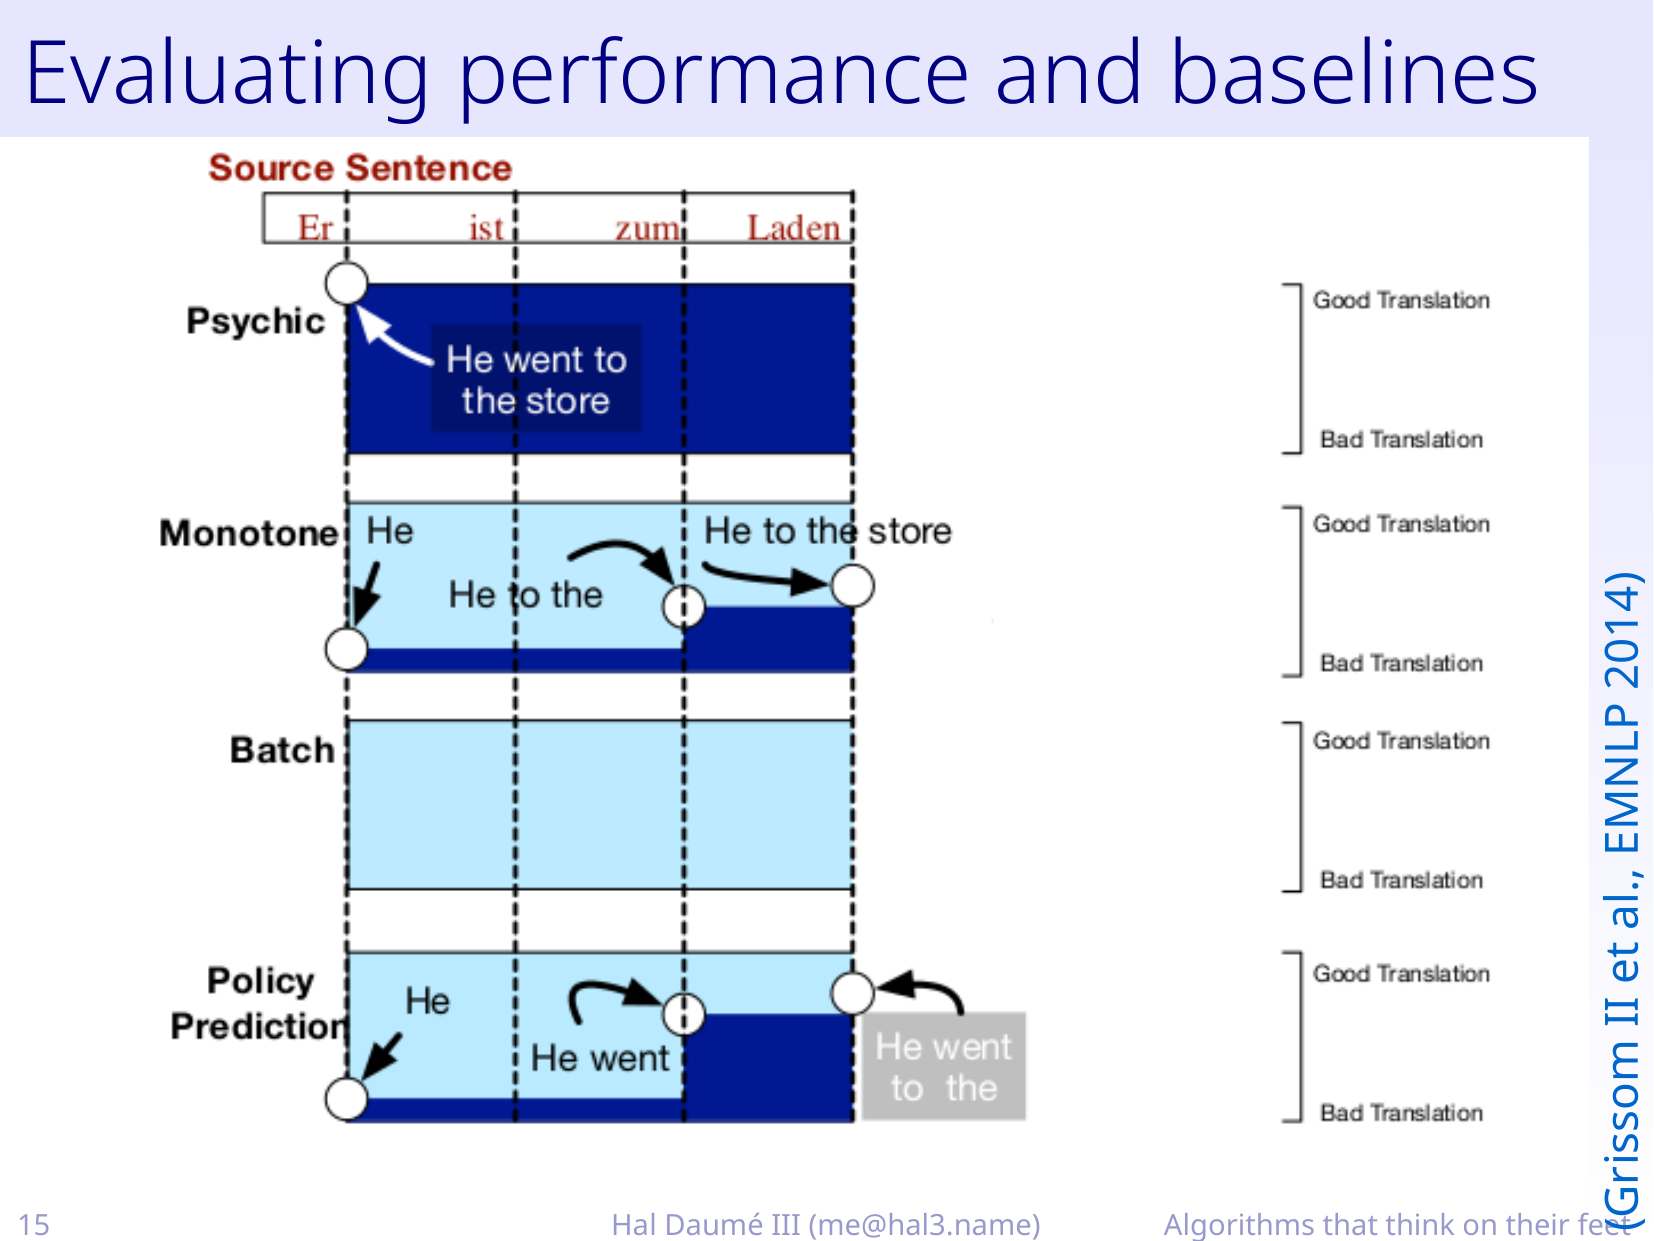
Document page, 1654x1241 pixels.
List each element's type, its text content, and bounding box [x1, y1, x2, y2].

picture [150, 149, 1501, 1133]
title Evaluating performance and baselines [22, 8, 1639, 131]
text_box (Grissom II et al., EMNLP 2014) [1585, 578, 1648, 1235]
